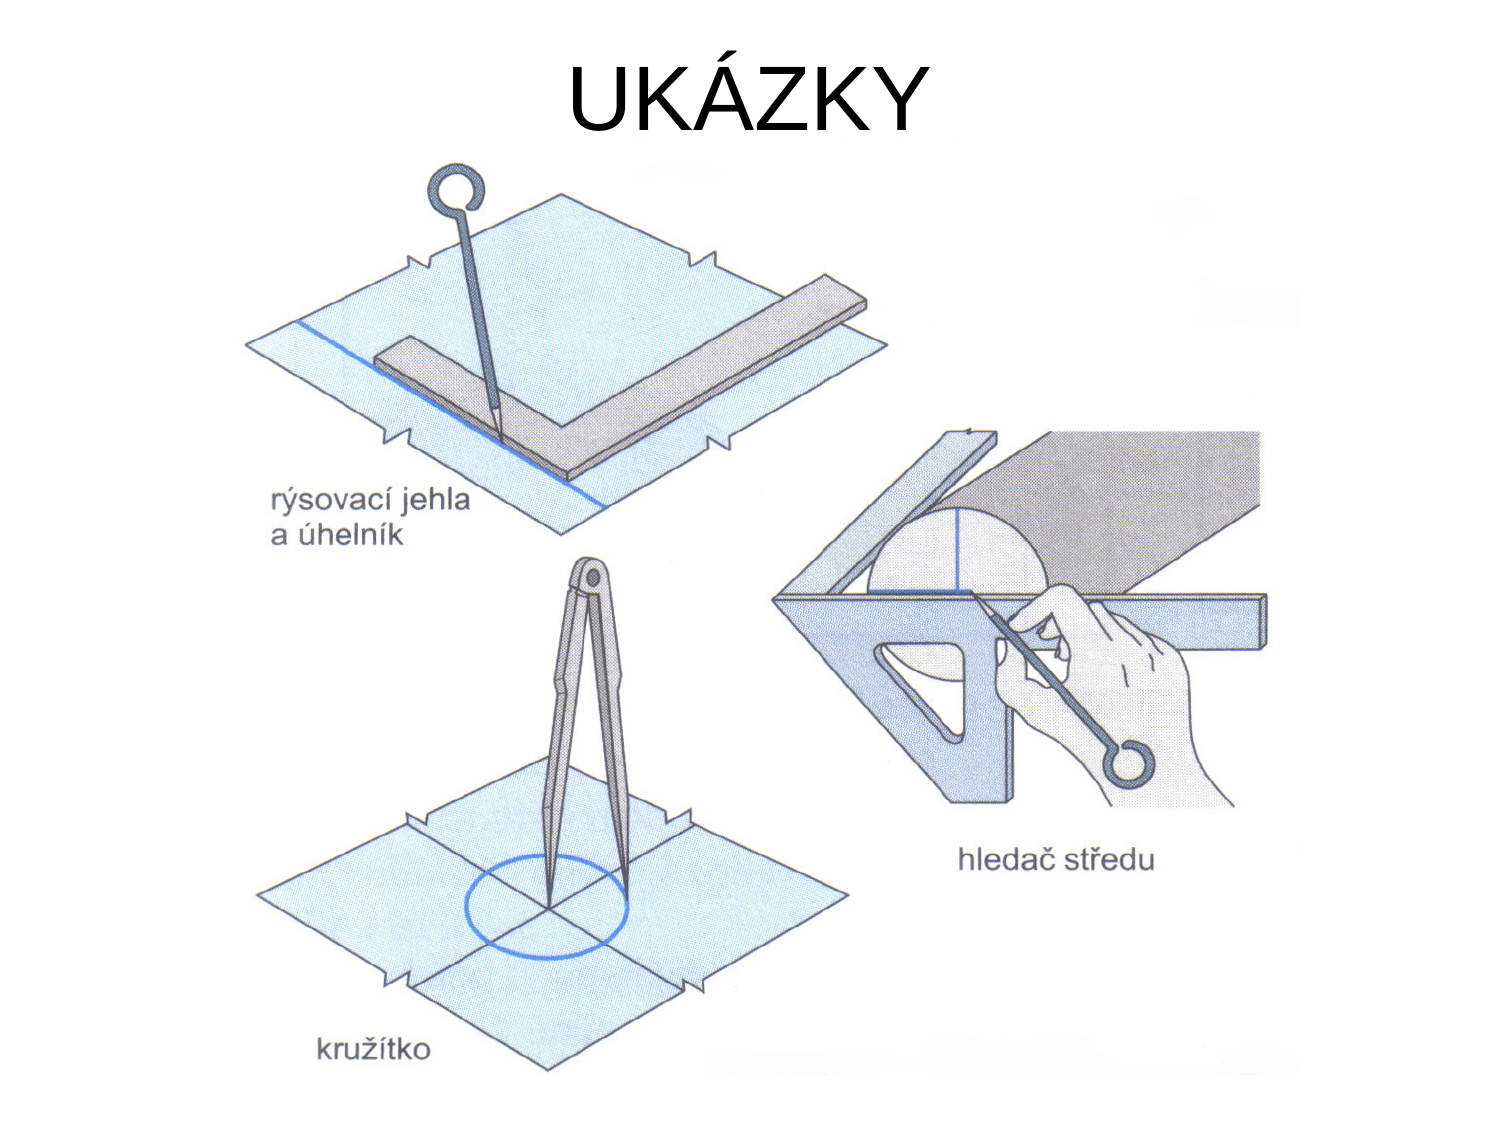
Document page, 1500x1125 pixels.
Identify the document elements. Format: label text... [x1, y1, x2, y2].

picture [225, 137, 1300, 1075]
title UKÁZKY [75, 24, 1426, 163]
